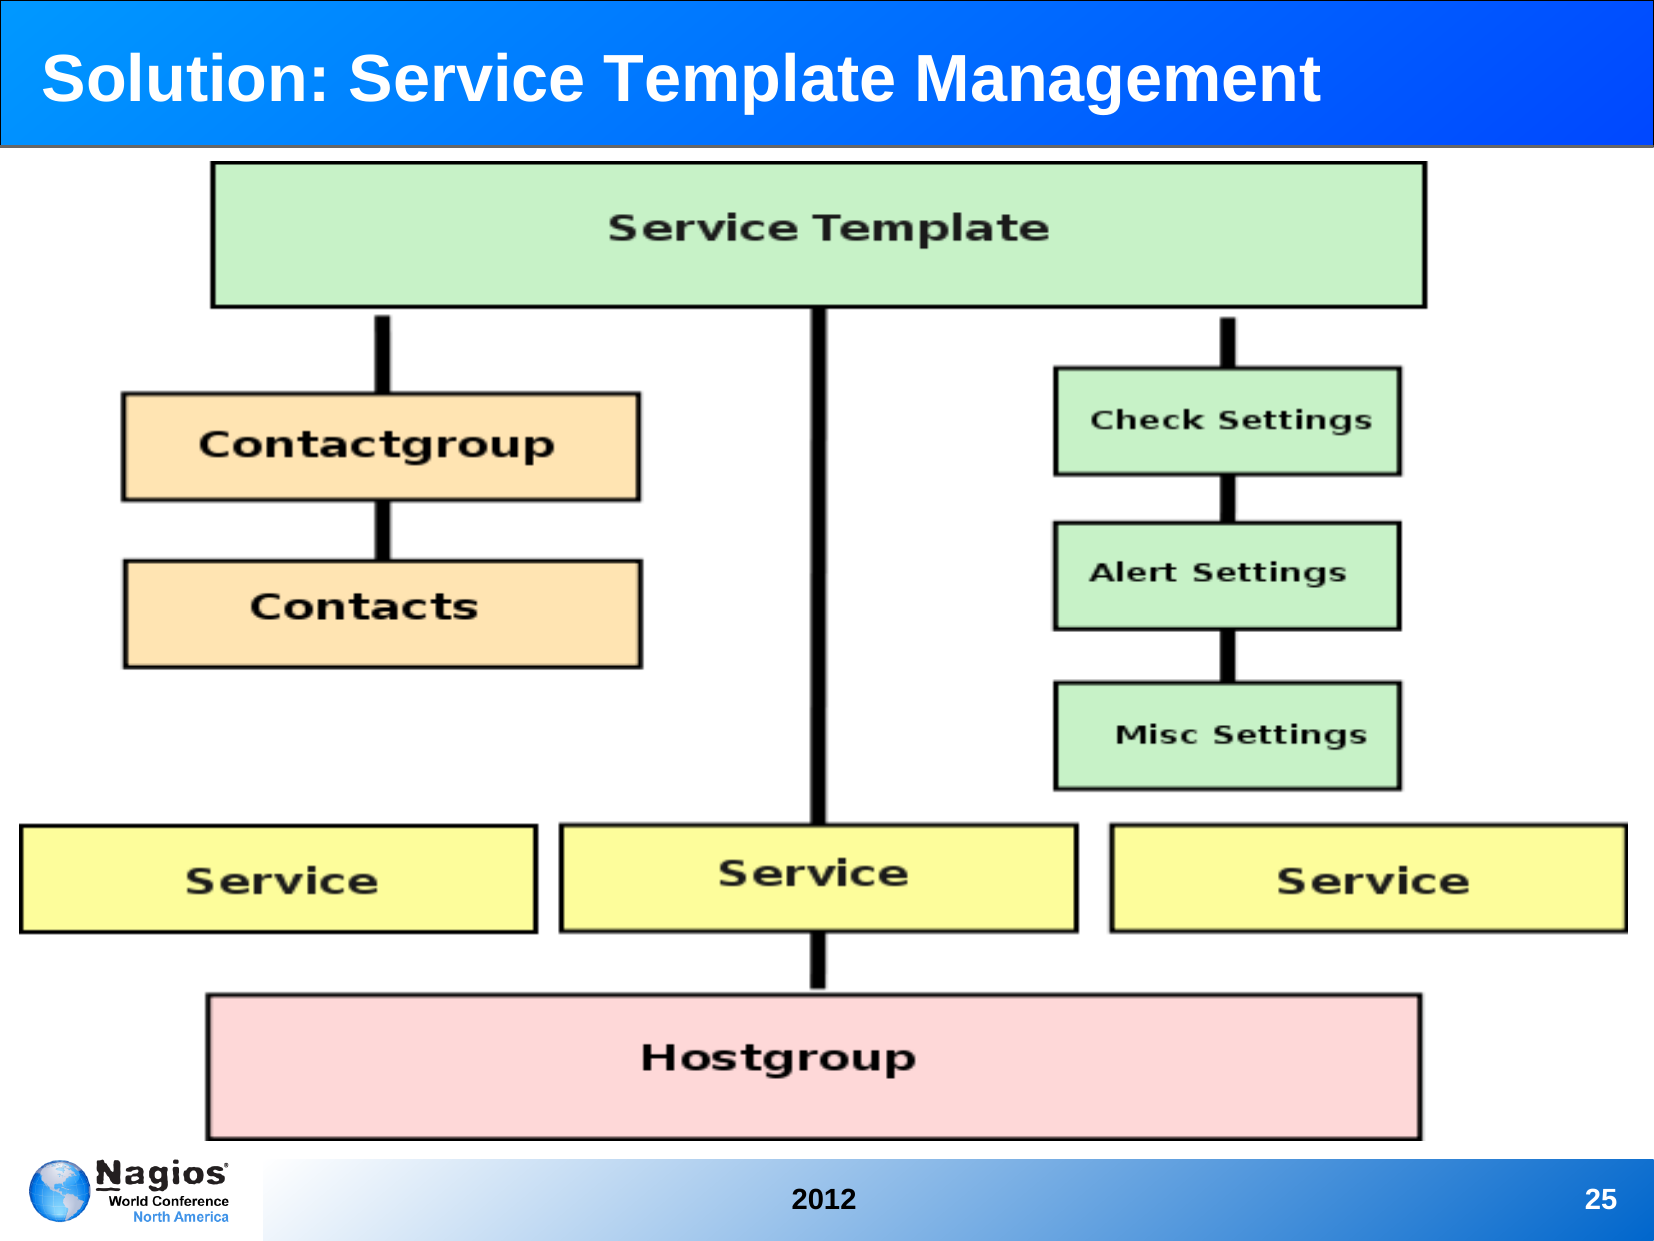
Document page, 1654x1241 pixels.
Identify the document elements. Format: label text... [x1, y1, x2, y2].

title Solution: Service Template Management [41, 36, 1530, 120]
picture [19, 161, 1628, 1141]
picture [29, 1159, 229, 1235]
